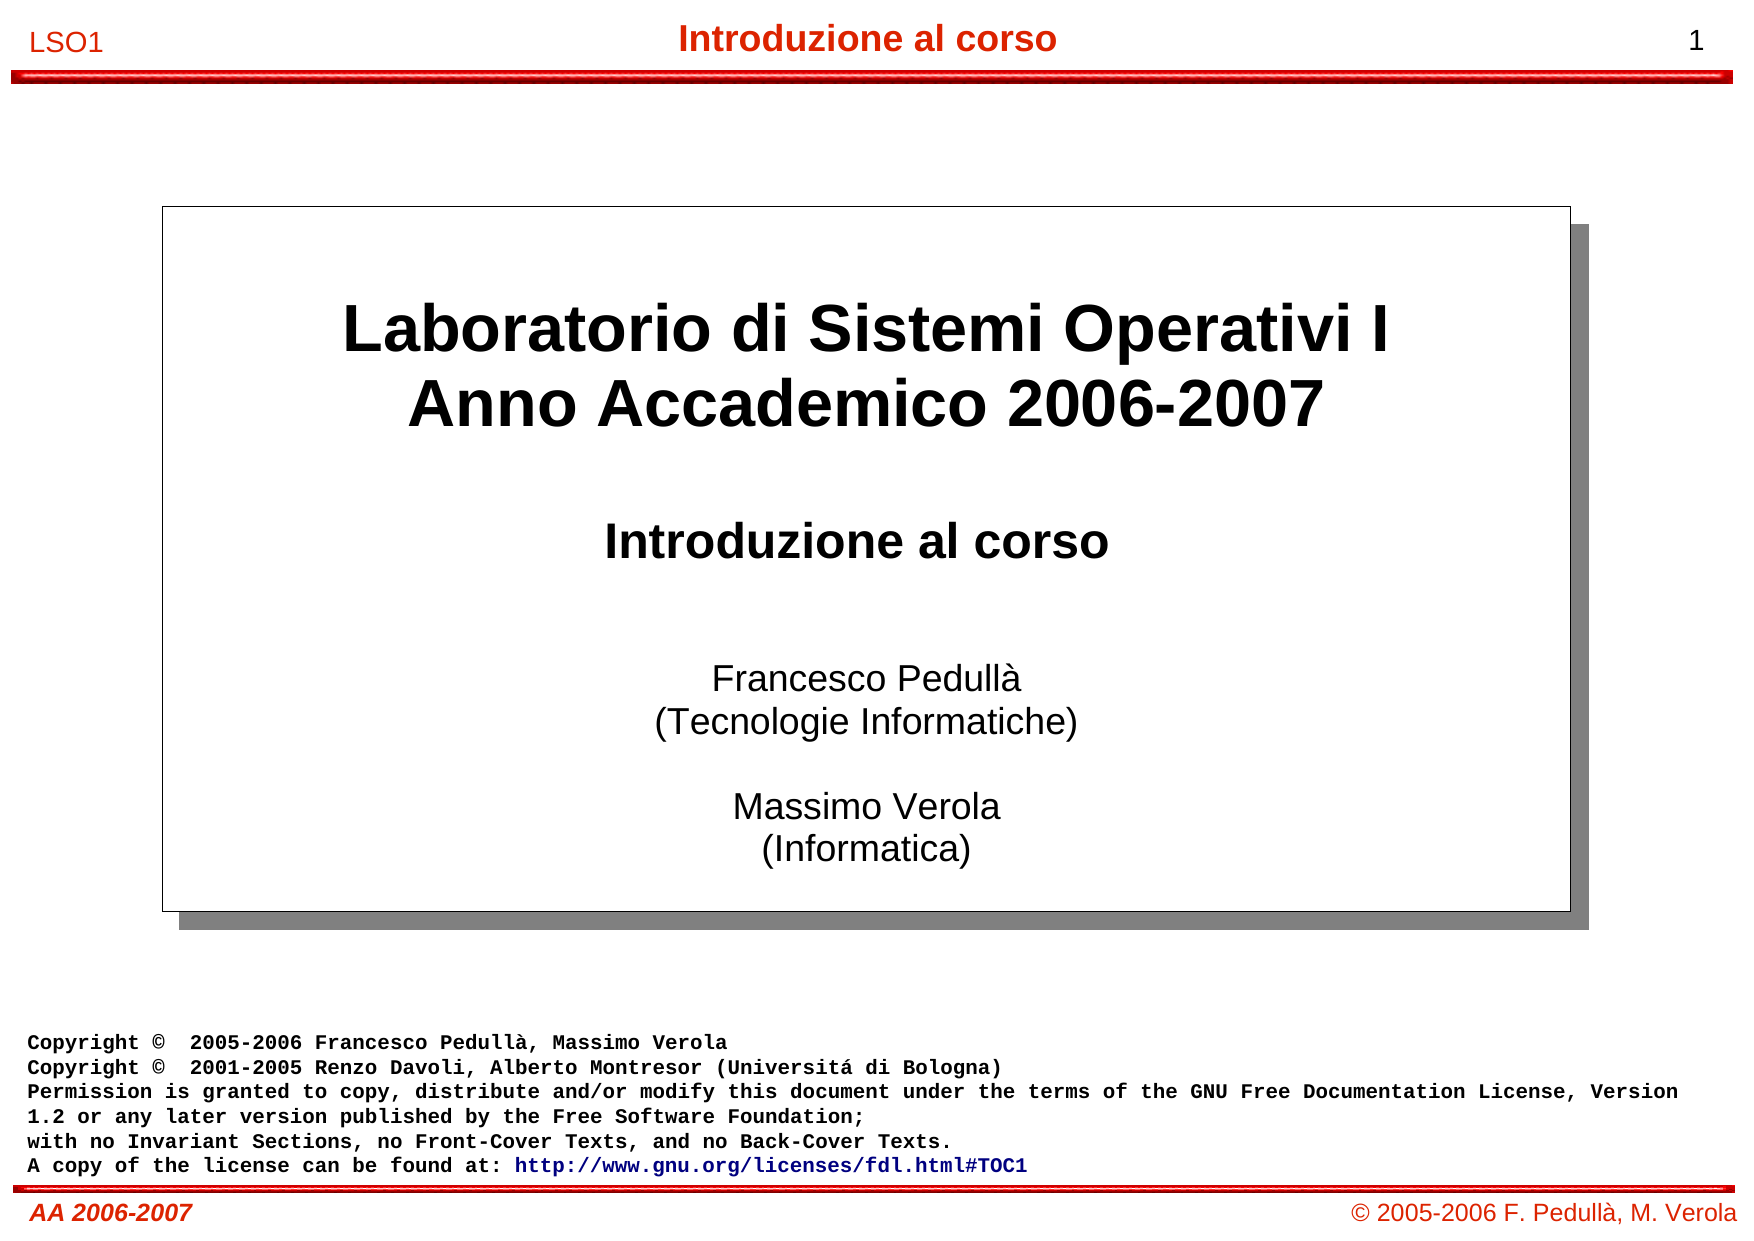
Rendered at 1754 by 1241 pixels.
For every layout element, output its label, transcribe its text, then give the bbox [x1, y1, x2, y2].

picture [11, 70, 1733, 84]
text_box Laboratorio di Sistemi Operativi I Anno Accademico 2006-2007 Introduzione al corso Francesco Pedullà (Tecnologie Informatiche) Massimo Verola (Informatica) [162, 206, 1571, 912]
text_box Copyright © 2005-2006 Francesco Pedullà, Massimo Verola Copyright © 2001-2005 Renzo Davoli, Alberto Montresor (Universitá di Bologna) Permission is granted to copy, distribute and/or modify this document under the terms of the GNU Free Documentation License, Version 1.2 or any later version published by the Free Software Foundation; with no Invariant Sections, no Front-Cover Texts, and no Back-Cover Texts. A copy of the license can be found at: http://www.gnu.org/licenses/fdl.html#TOC1 [27, 1031, 1716, 1182]
picture [13, 1185, 1735, 1193]
